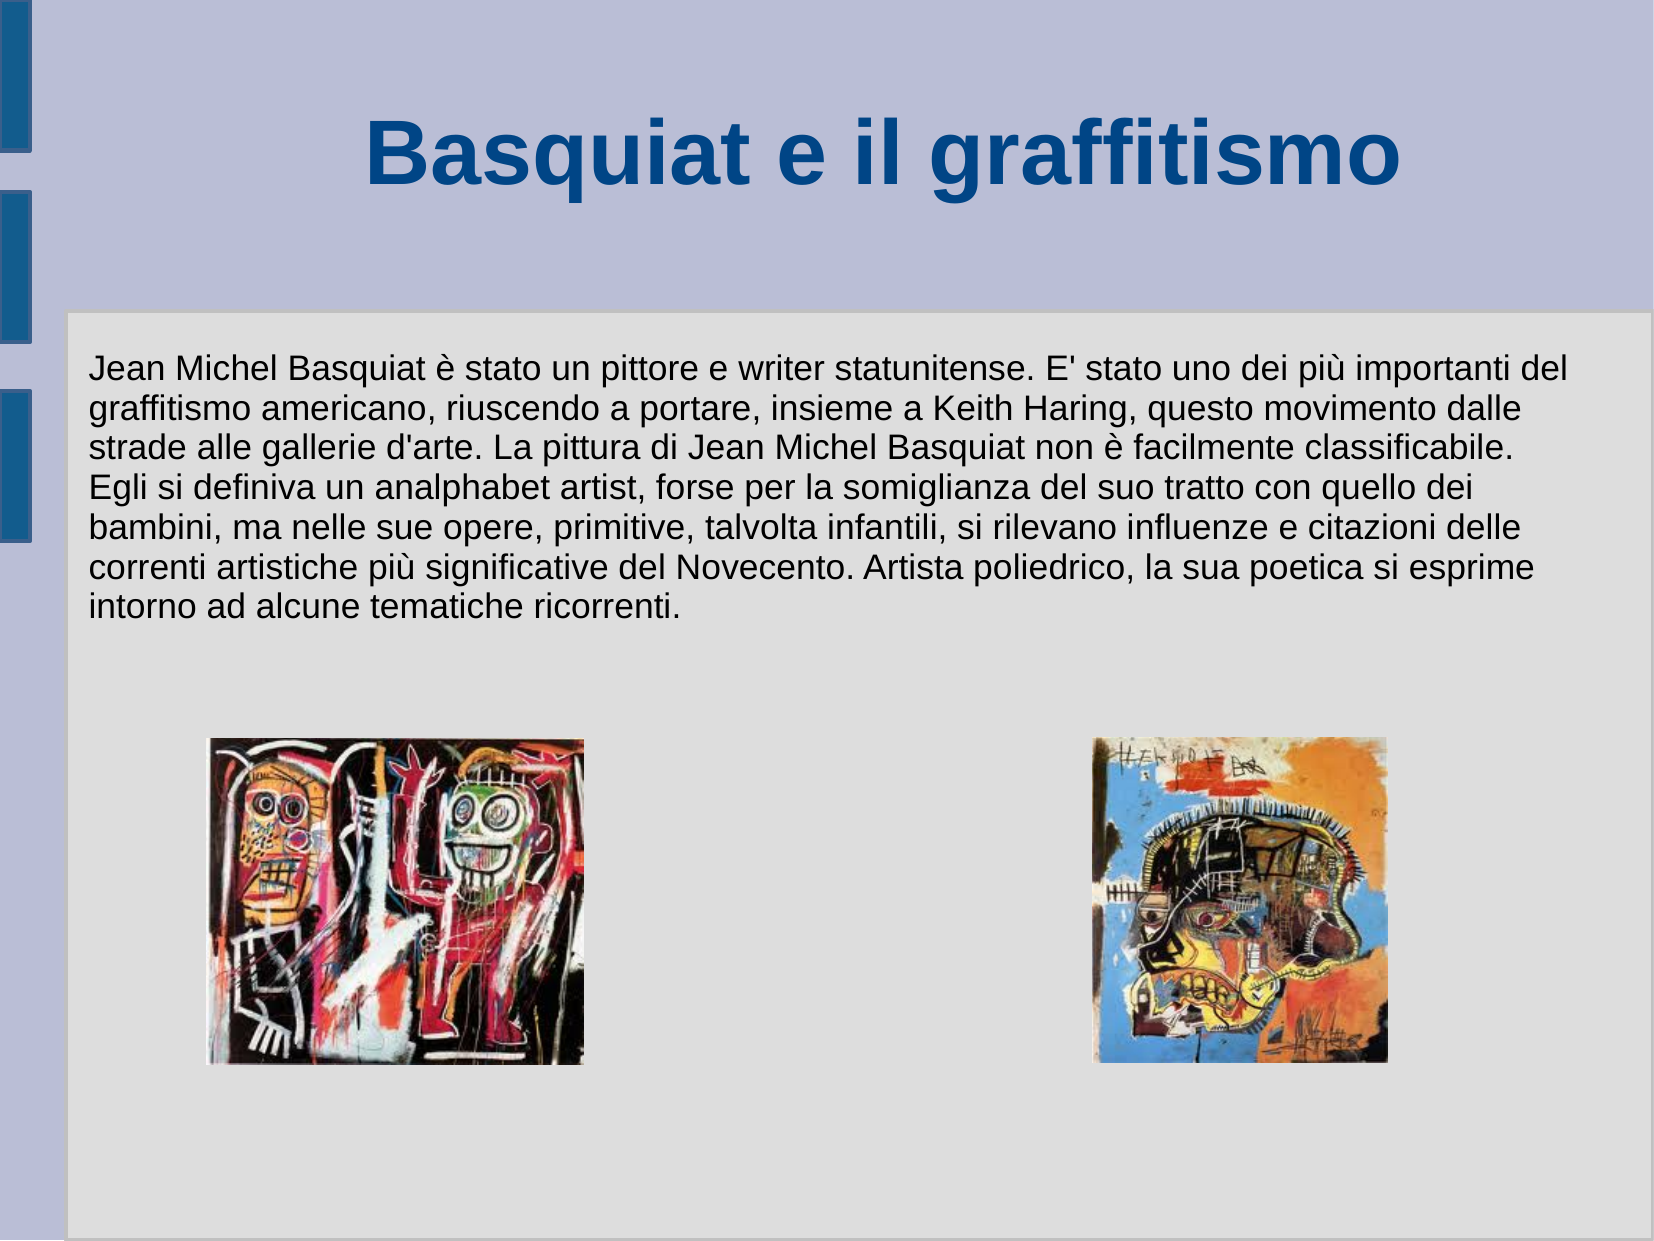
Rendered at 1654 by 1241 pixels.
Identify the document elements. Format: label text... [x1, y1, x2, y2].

picture [206, 738, 584, 1065]
subtitle Jean Michel Basquiat è stato un pittore e writer statunitense. E' stato uno dei più importanti del graffitismo americano, riuscendo a portare, insieme a Keith Haring, questo movimento dalle strade alle gallerie d'arte. La pittura di Jean Michel Basquiat non è facilmente classificabile. Egli si definiva un analphabet artist, forse per la somiglianza del suo tratto con quello dei bambini, ma nelle sue opere, primitive, talvolta infantili, si rilevano influenze e citazioni delle correnti artistiche più significative del Novecento. Artista poliedrico, la sua poetica si esprime intorno ad alcune tematiche ricorrenti. [88, 324, 1577, 650]
title Basquiat e il graffitismo [82, 56, 1571, 250]
picture [1092, 737, 1388, 1063]
